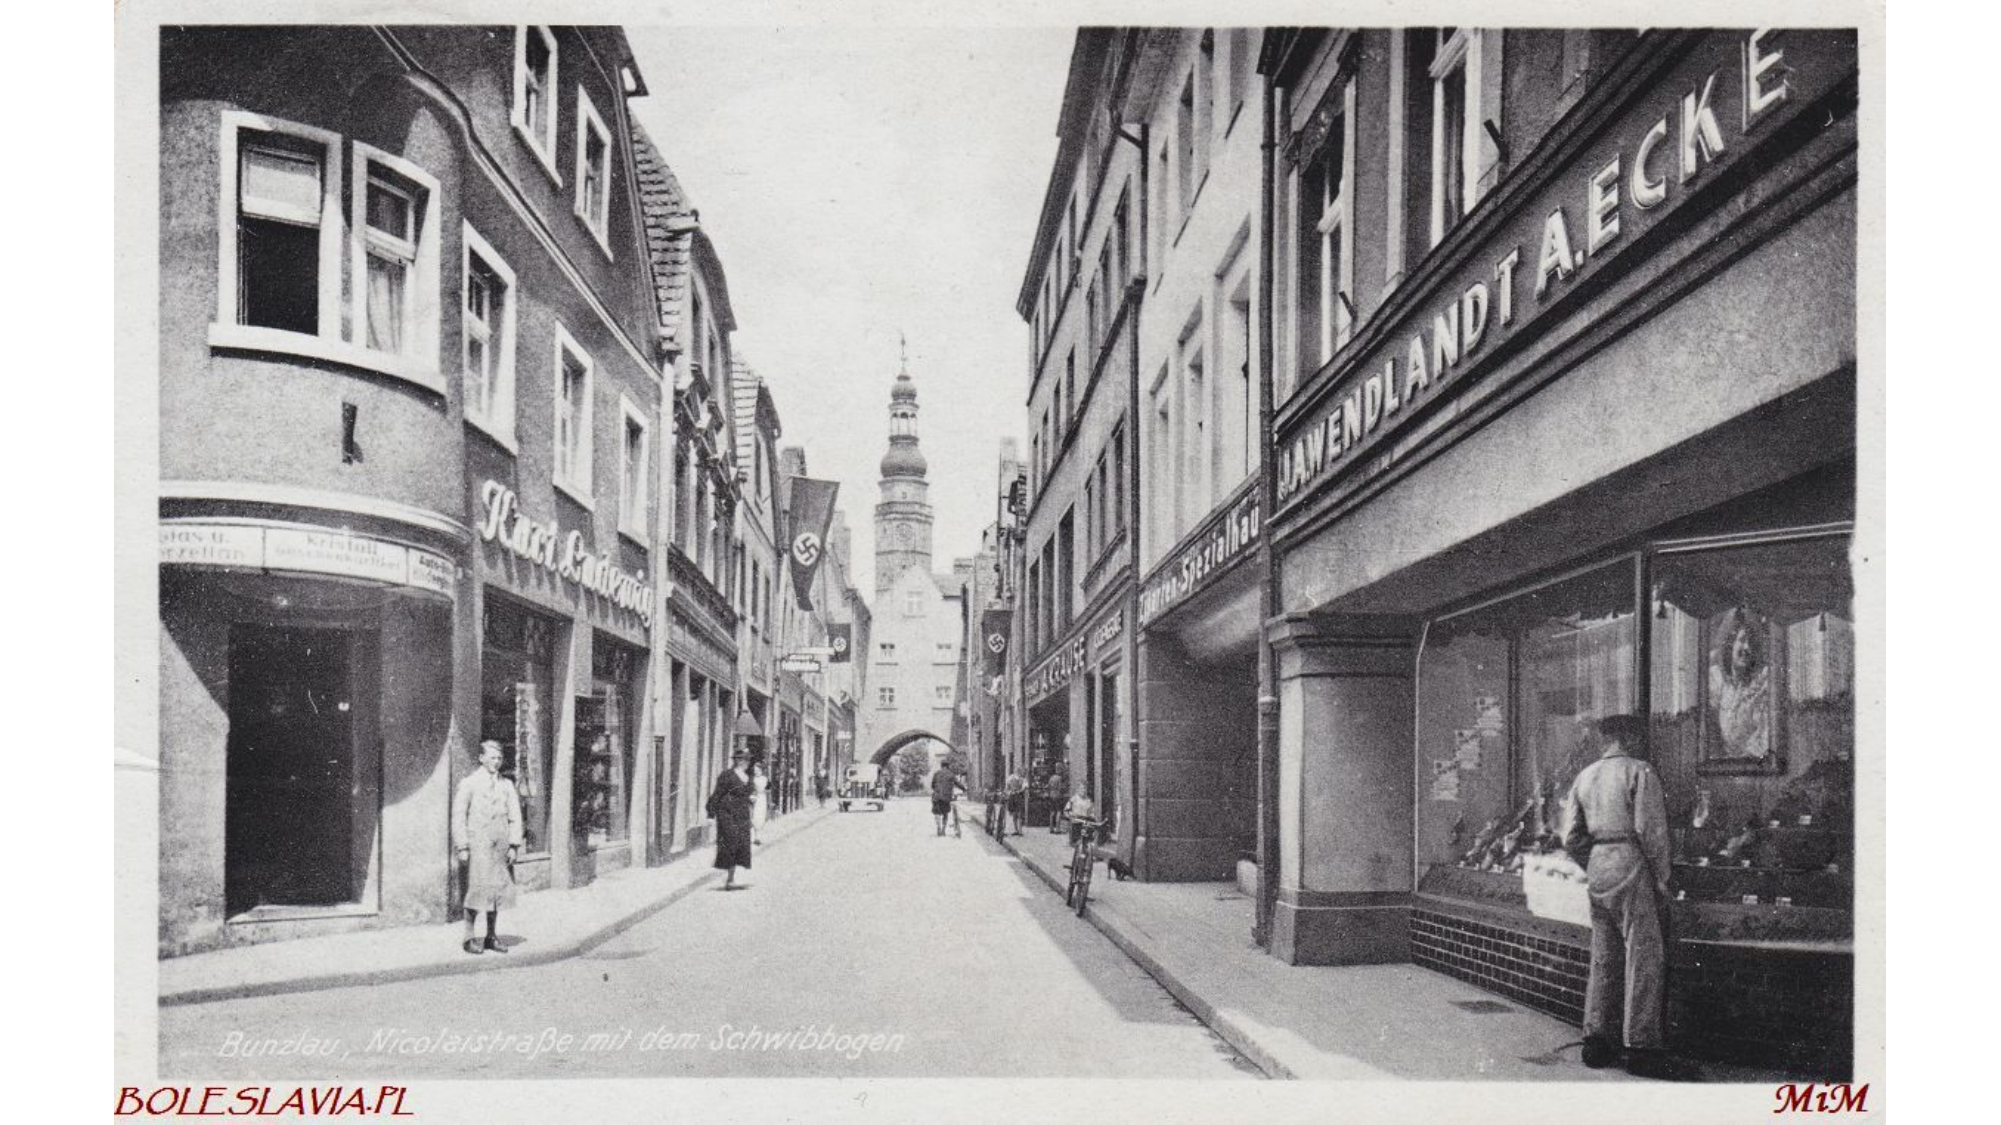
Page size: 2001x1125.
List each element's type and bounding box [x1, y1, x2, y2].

picture [114, 0, 1886, 1125]
